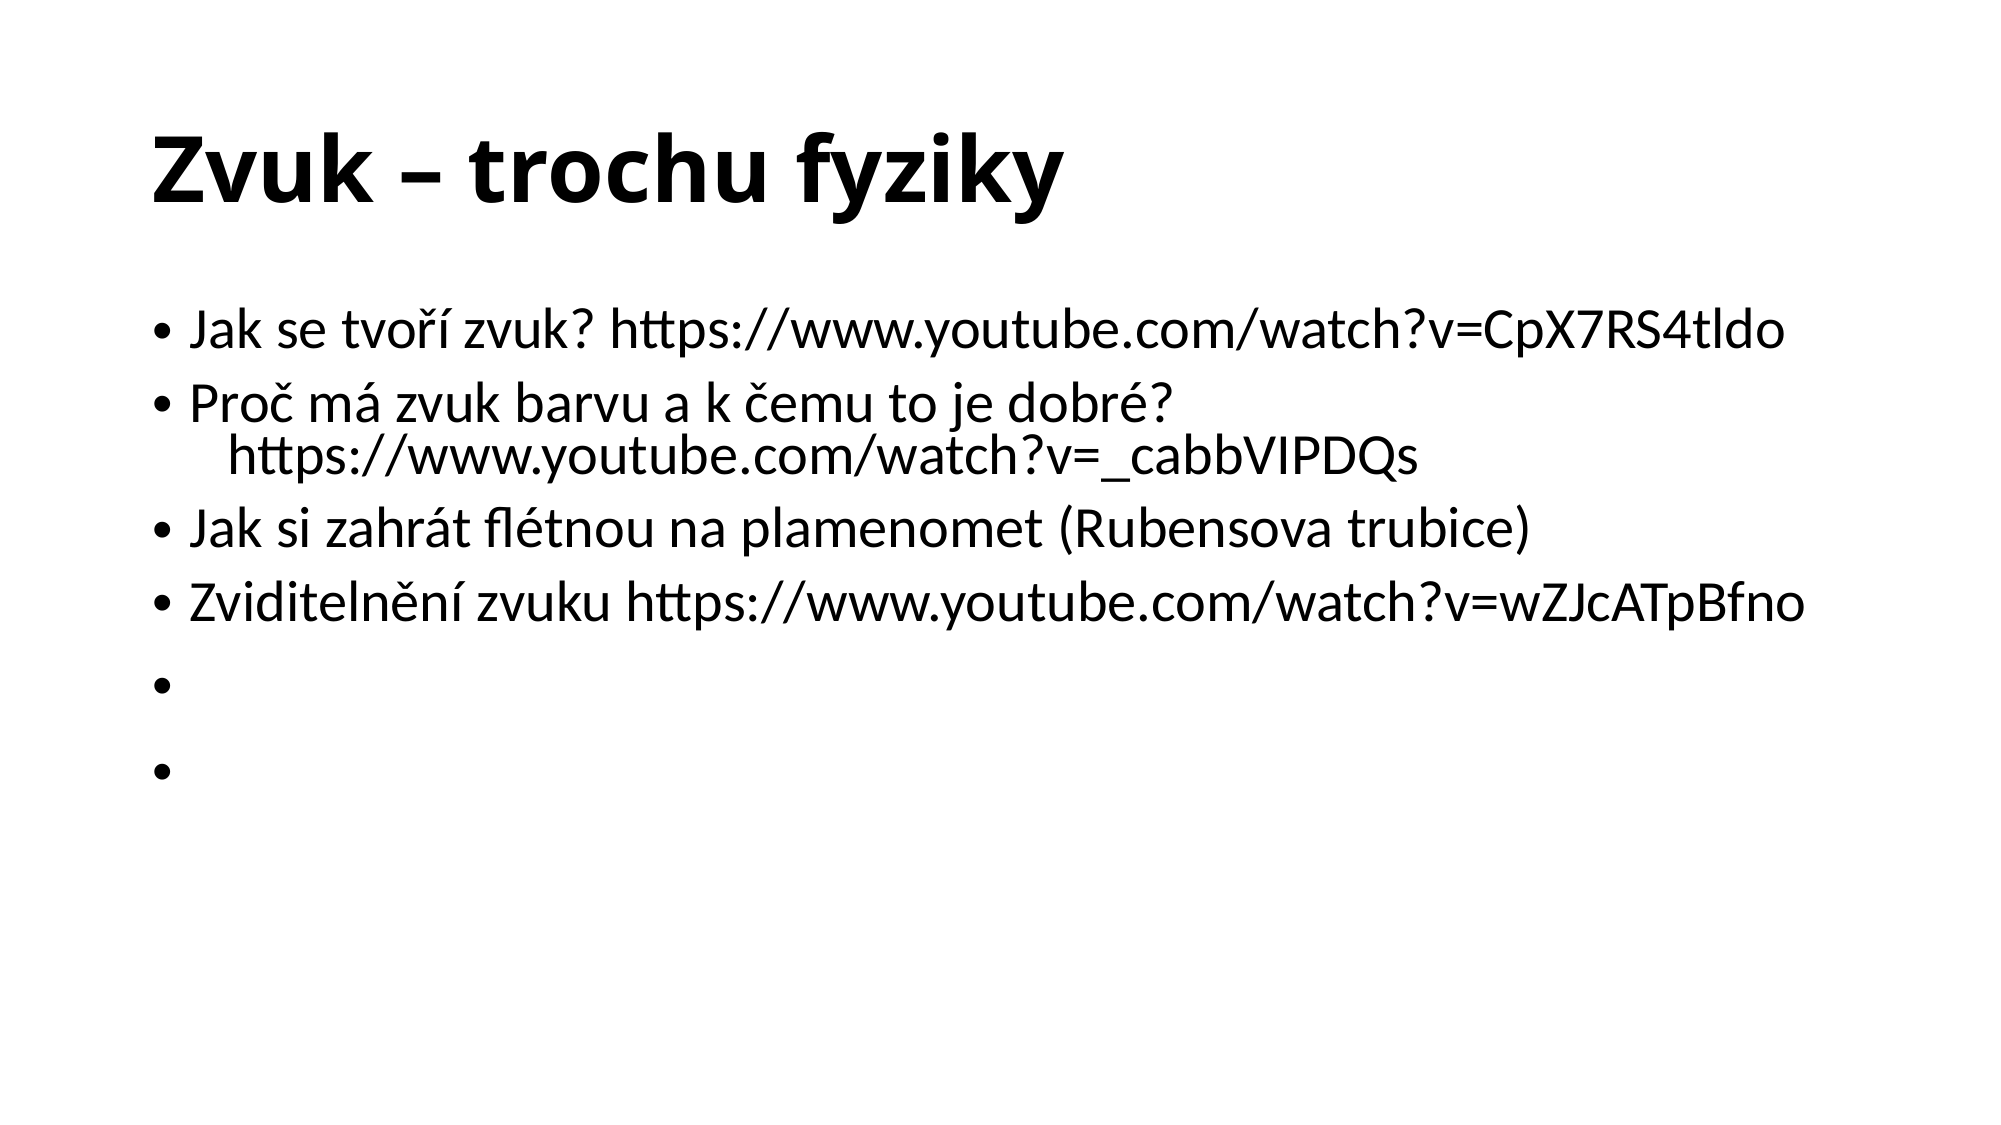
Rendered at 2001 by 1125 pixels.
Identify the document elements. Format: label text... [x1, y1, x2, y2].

title Zvuk – trochu fyziky [137, 59, 1863, 278]
list Jak se tvoří zvuk? https://www.youtube.com/watch?v=CpX7RS4tldo Proč má zvuk barvu a k čemu to je dobré? https://www.youtube.com/watch?v=_cabbVIPDQs Jak si zahrát flétnou na plamenomet (Rubensova trubice) Zviditelnění zvuku https://www.youtube.com/watch?v=wZJcATpBfno [137, 299, 1863, 1014]
